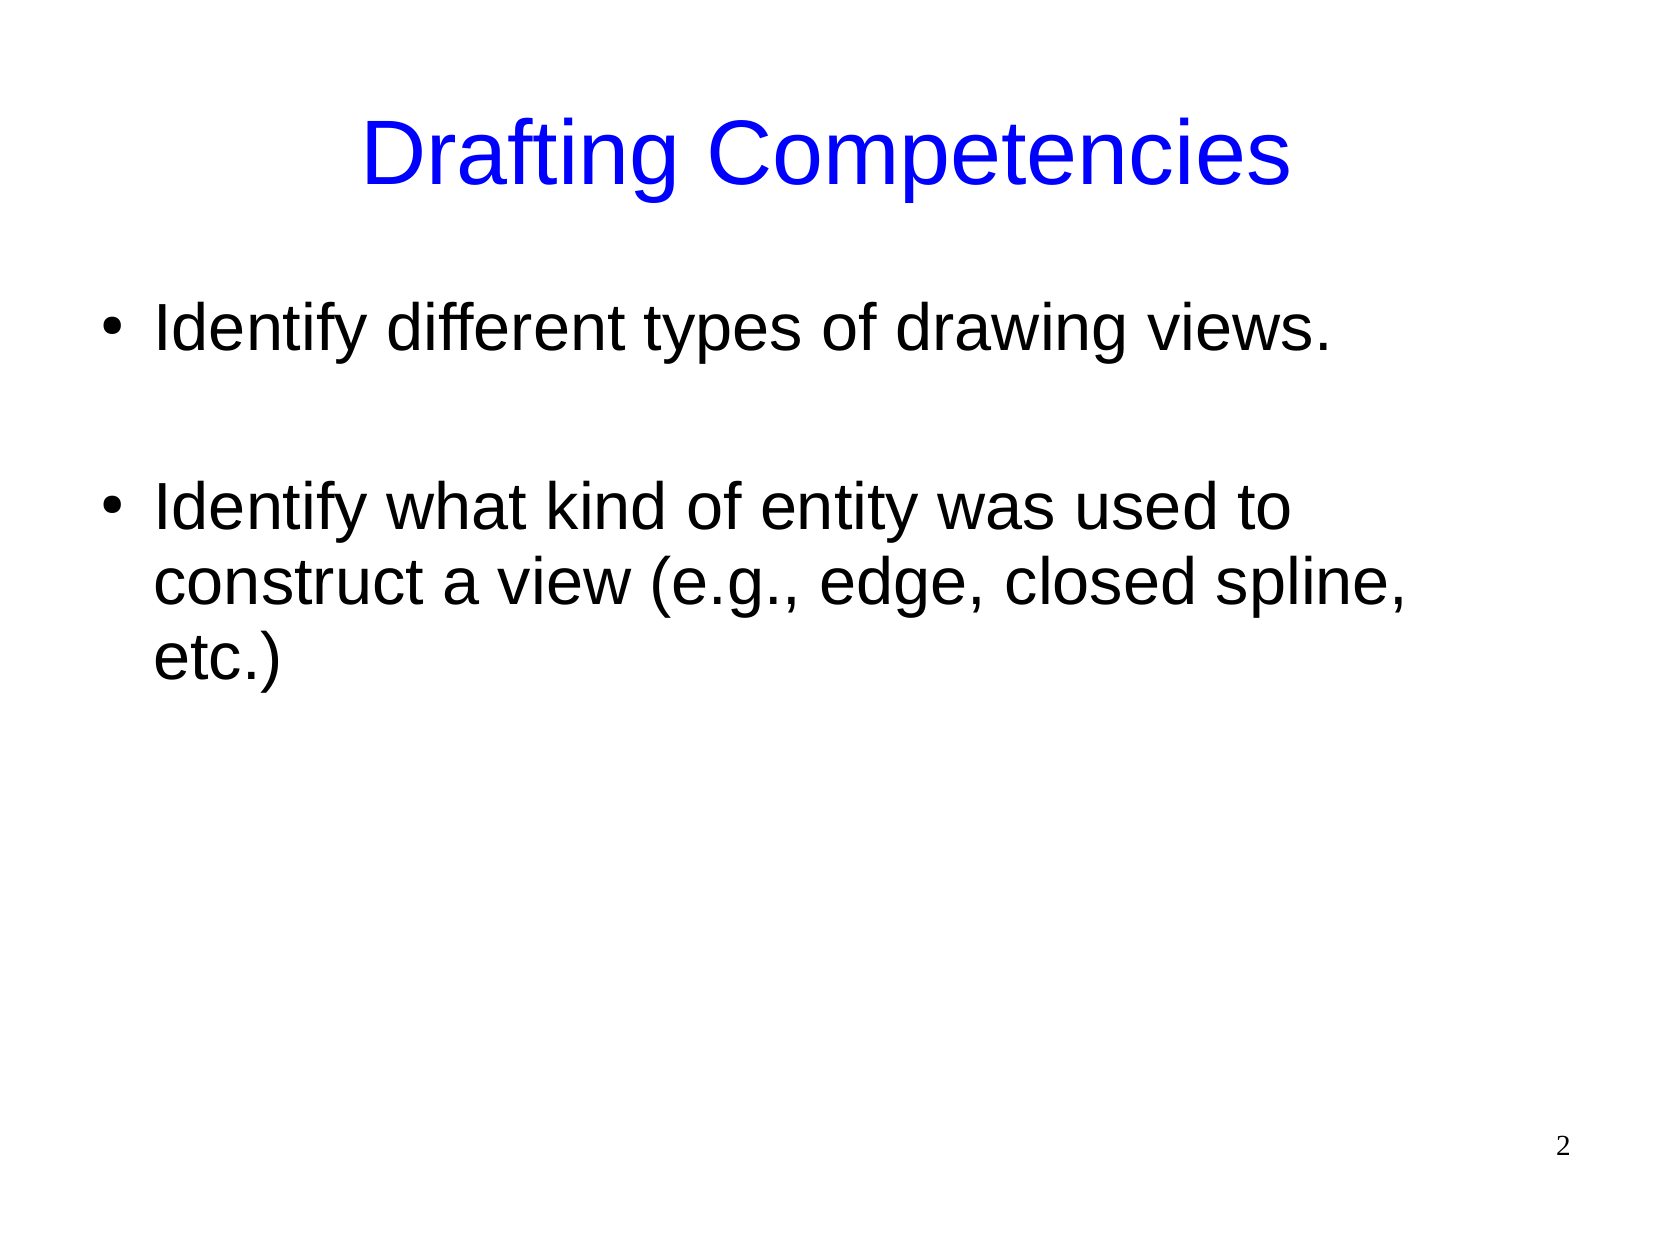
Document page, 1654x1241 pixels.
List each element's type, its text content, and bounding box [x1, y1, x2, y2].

list Identify different types of drawing views. Identify what kind of entity was used to construct a view (e.g., edge, closed spline, etc.) [82, 290, 1538, 1010]
title Drafting Competencies [82, 49, 1571, 257]
